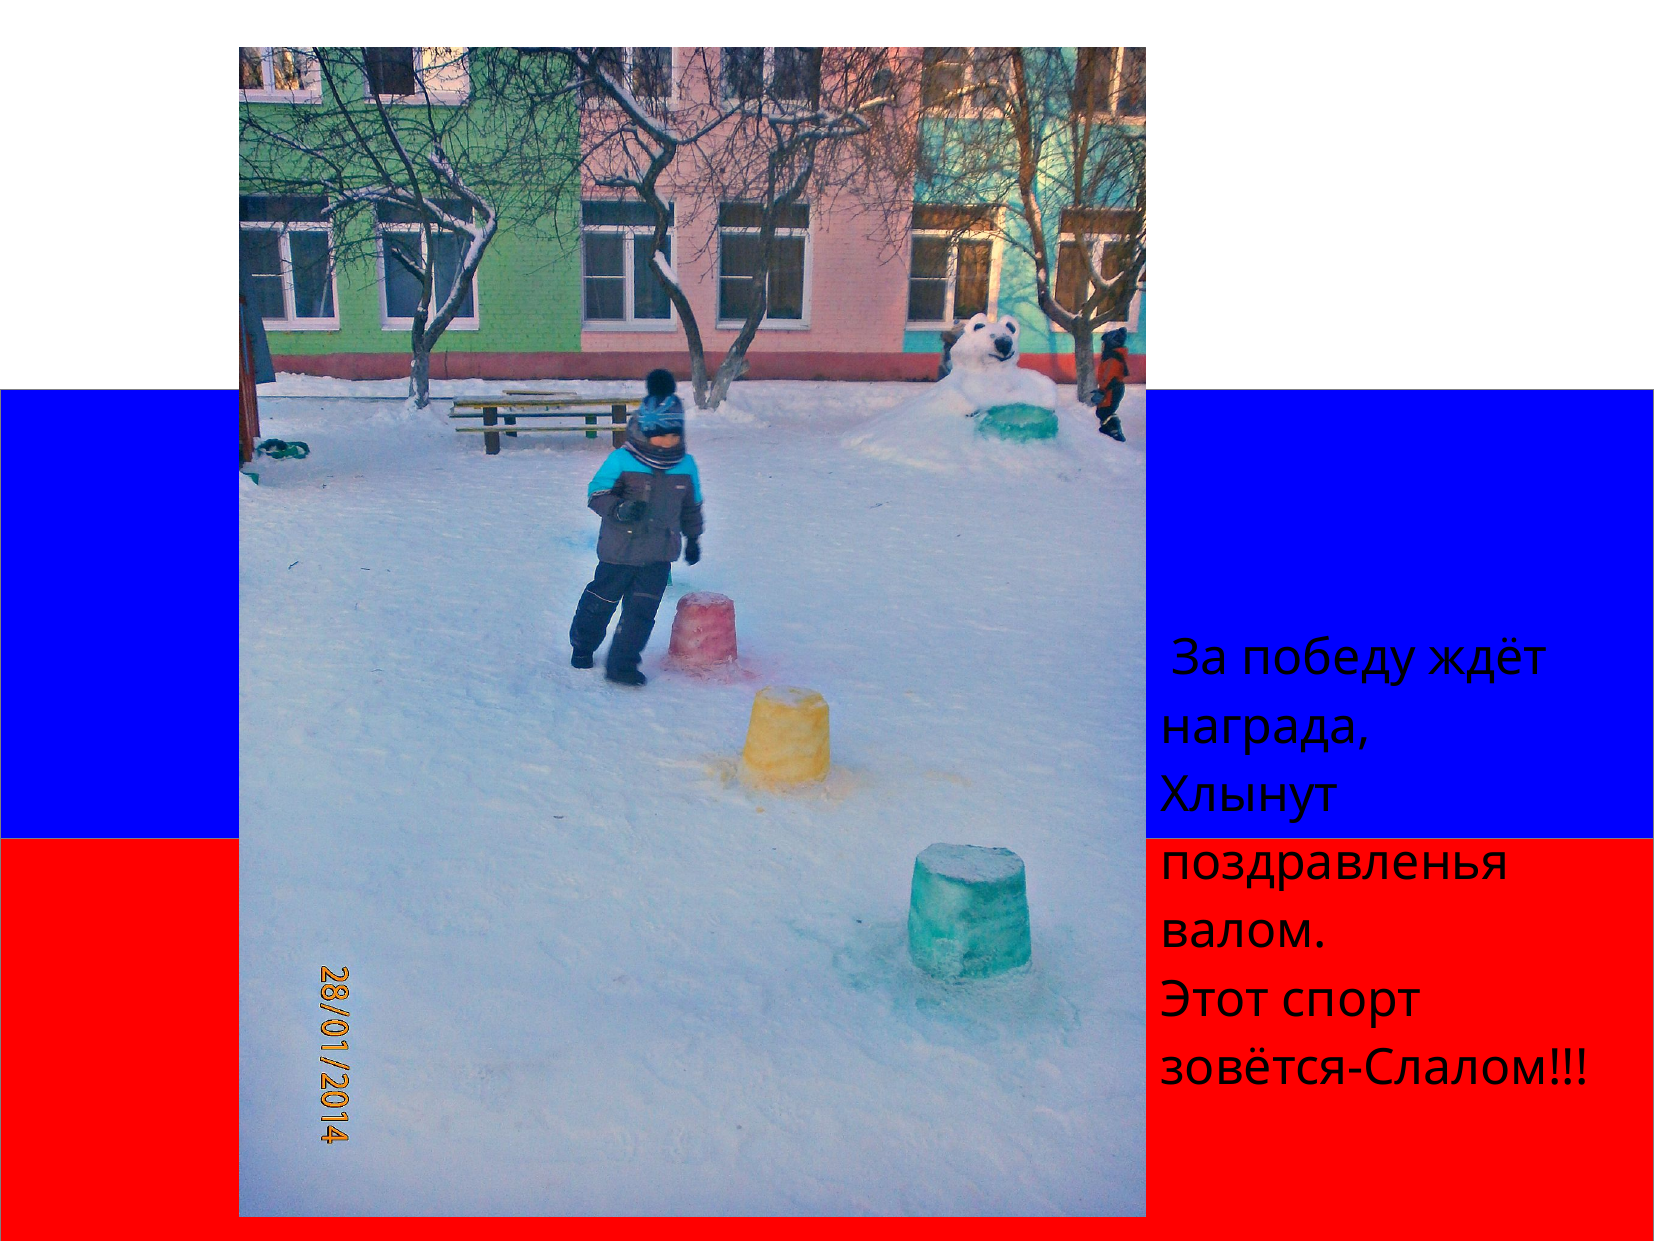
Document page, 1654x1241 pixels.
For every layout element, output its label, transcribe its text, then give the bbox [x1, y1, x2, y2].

text_box [0, 389, 1654, 1241]
text_box За победу ждёт награда, Хлынут поздравленья валом. Этот спорт зовётся-Слалом!!! [1145, 613, 1633, 1193]
picture [239, 47, 1146, 1217]
